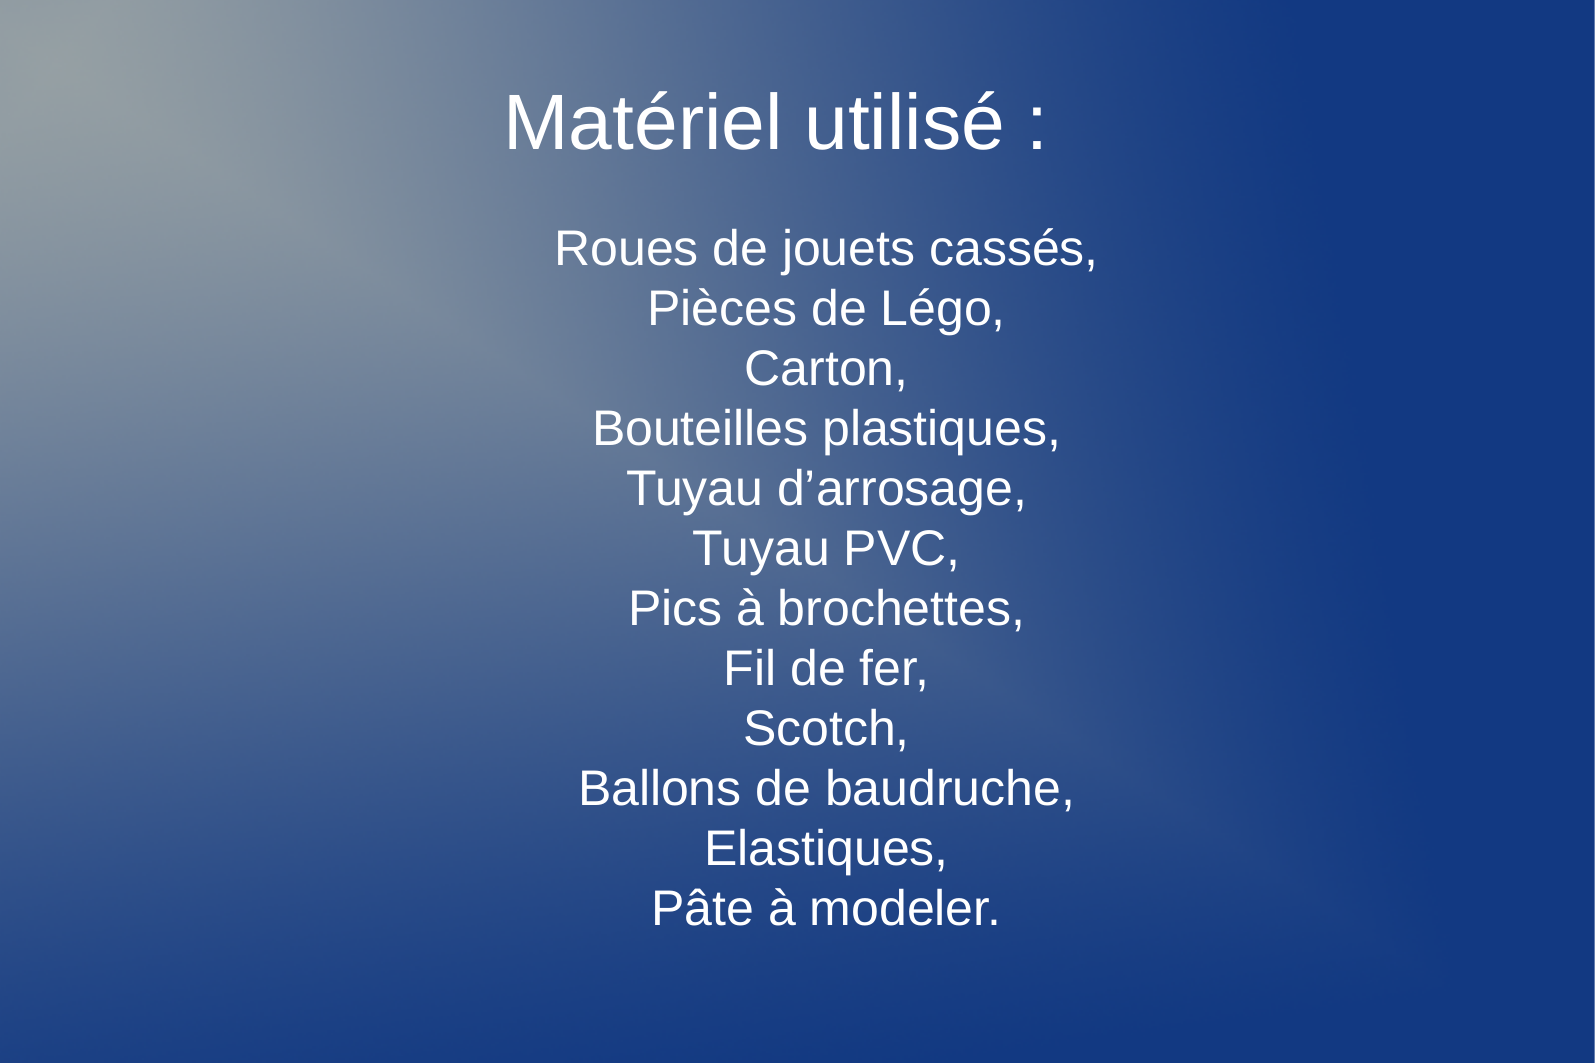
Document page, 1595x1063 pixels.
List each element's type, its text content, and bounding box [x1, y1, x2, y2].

title Matériel utilisé : [59, 29, 1495, 207]
text_box Roues de jouets cassés, Pièces de Légo, Carton, Bouteilles plastiques, Tuyau d’arrosage, Tuyau PVC, Pics à brochettes, Fil de fer, Scotch, Ballons de baudruche, Elastiques, Pâte à modeler. [118, 177, 1536, 975]
